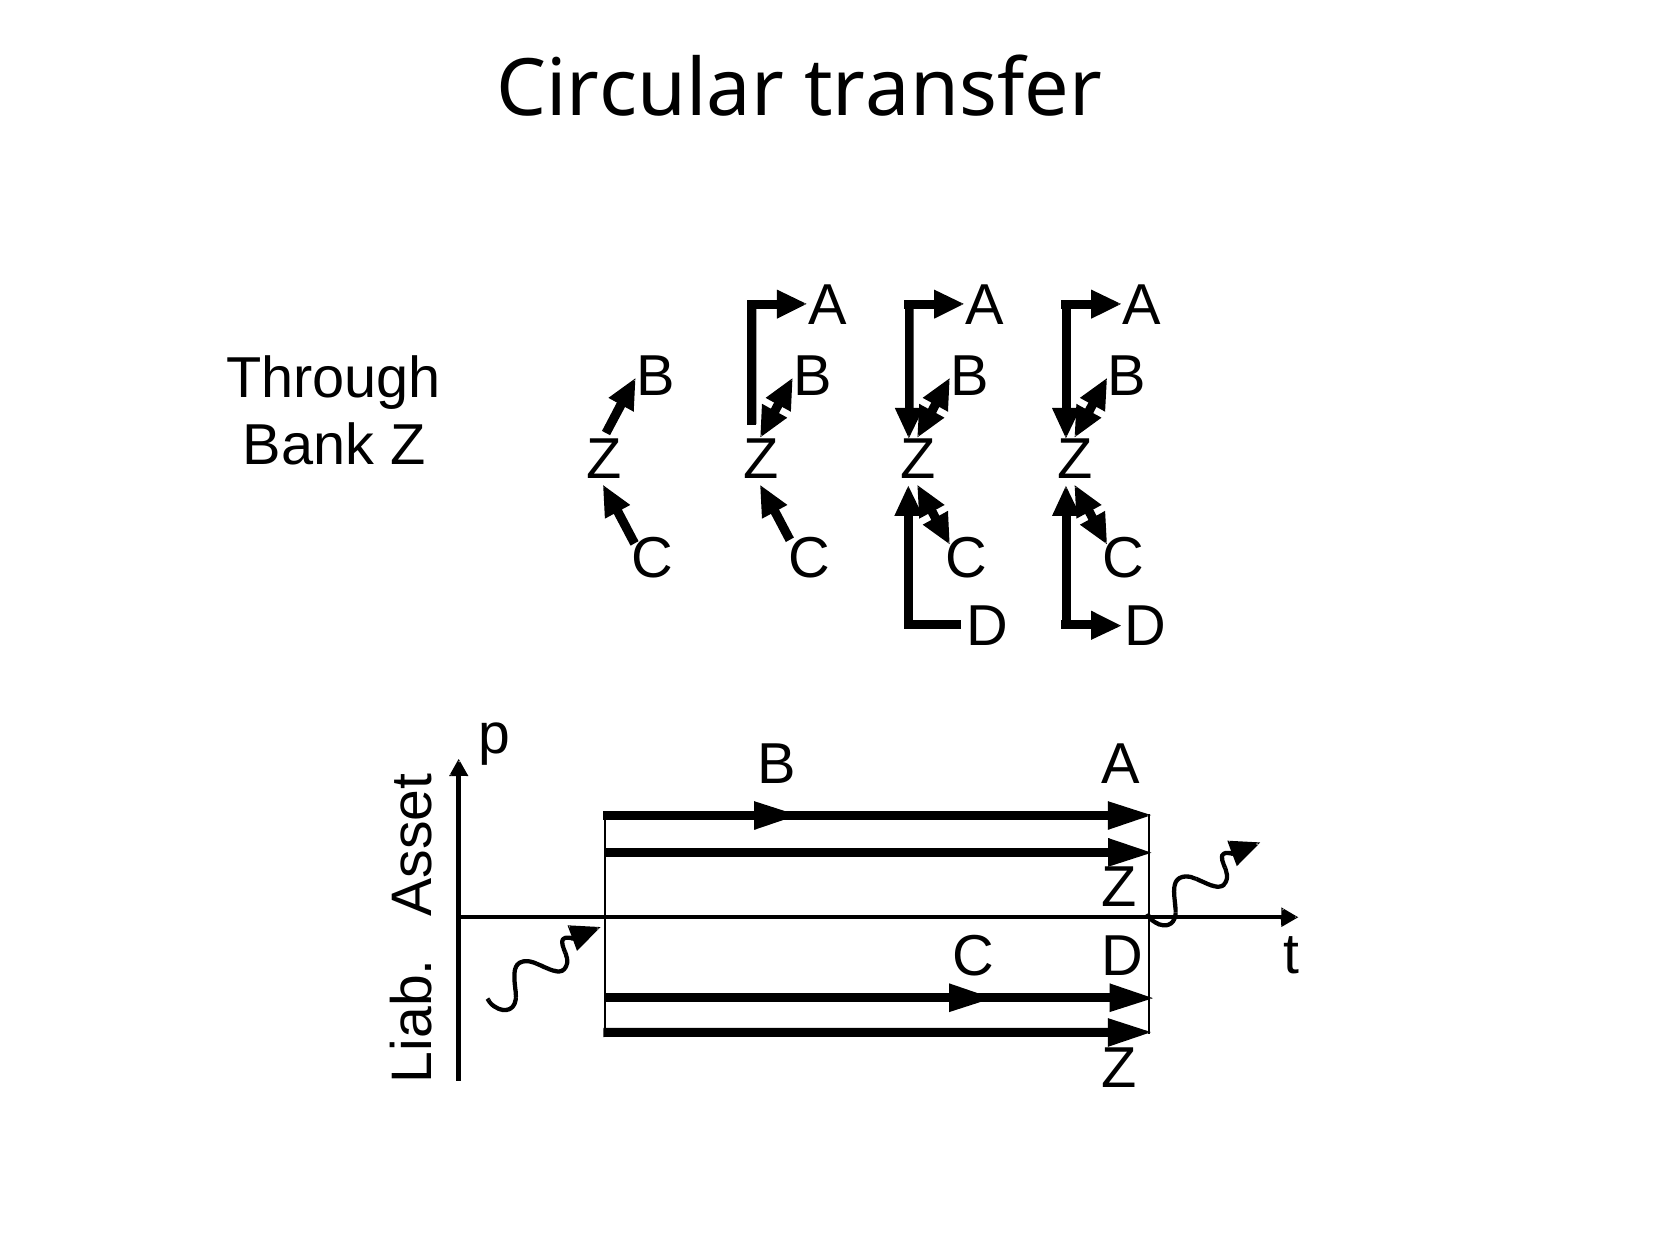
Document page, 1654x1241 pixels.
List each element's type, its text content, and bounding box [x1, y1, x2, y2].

text_box Z [743, 426, 803, 494]
text_box Z [586, 426, 646, 494]
text_box p [479, 702, 538, 769]
text_box Asset [379, 767, 445, 917]
text_box [760, 378, 793, 426]
text_box B [635, 342, 696, 410]
text_box [449, 759, 1299, 1081]
text_box [894, 289, 964, 426]
text_box C [945, 525, 1005, 593]
text_box B [757, 731, 817, 799]
text_box A [1122, 272, 1182, 340]
text_box Through [226, 345, 447, 413]
text_box t [1283, 922, 1342, 989]
text_box C [952, 923, 1012, 991]
text_box Z [900, 426, 960, 494]
text_box B [1107, 342, 1167, 410]
text_box Z [1101, 853, 1161, 915]
text_box [1052, 494, 1121, 640]
text_box C [788, 525, 848, 593]
text_box Z [1101, 1035, 1161, 1103]
text_box [760, 494, 794, 543]
text_box Liab. [379, 954, 445, 1084]
text_box [747, 289, 807, 425]
text_box [604, 378, 636, 426]
text_box B [950, 342, 1010, 410]
text_box A [965, 272, 1025, 340]
text_box Z [1057, 426, 1118, 494]
text_box Circular transfer [496, 31, 1157, 128]
text_box D [1101, 923, 1161, 991]
text_box A [1101, 731, 1161, 799]
text_box [894, 485, 961, 629]
text_box [603, 494, 639, 546]
text_box B [793, 342, 853, 410]
text_box A [808, 272, 868, 340]
text_box D [966, 593, 1027, 661]
text_box C [631, 525, 691, 593]
text_box [1052, 289, 1121, 426]
text_box D [1124, 593, 1184, 661]
text_box Bank Z [242, 412, 431, 480]
text_box [485, 925, 601, 1013]
text_box C [1102, 525, 1162, 593]
